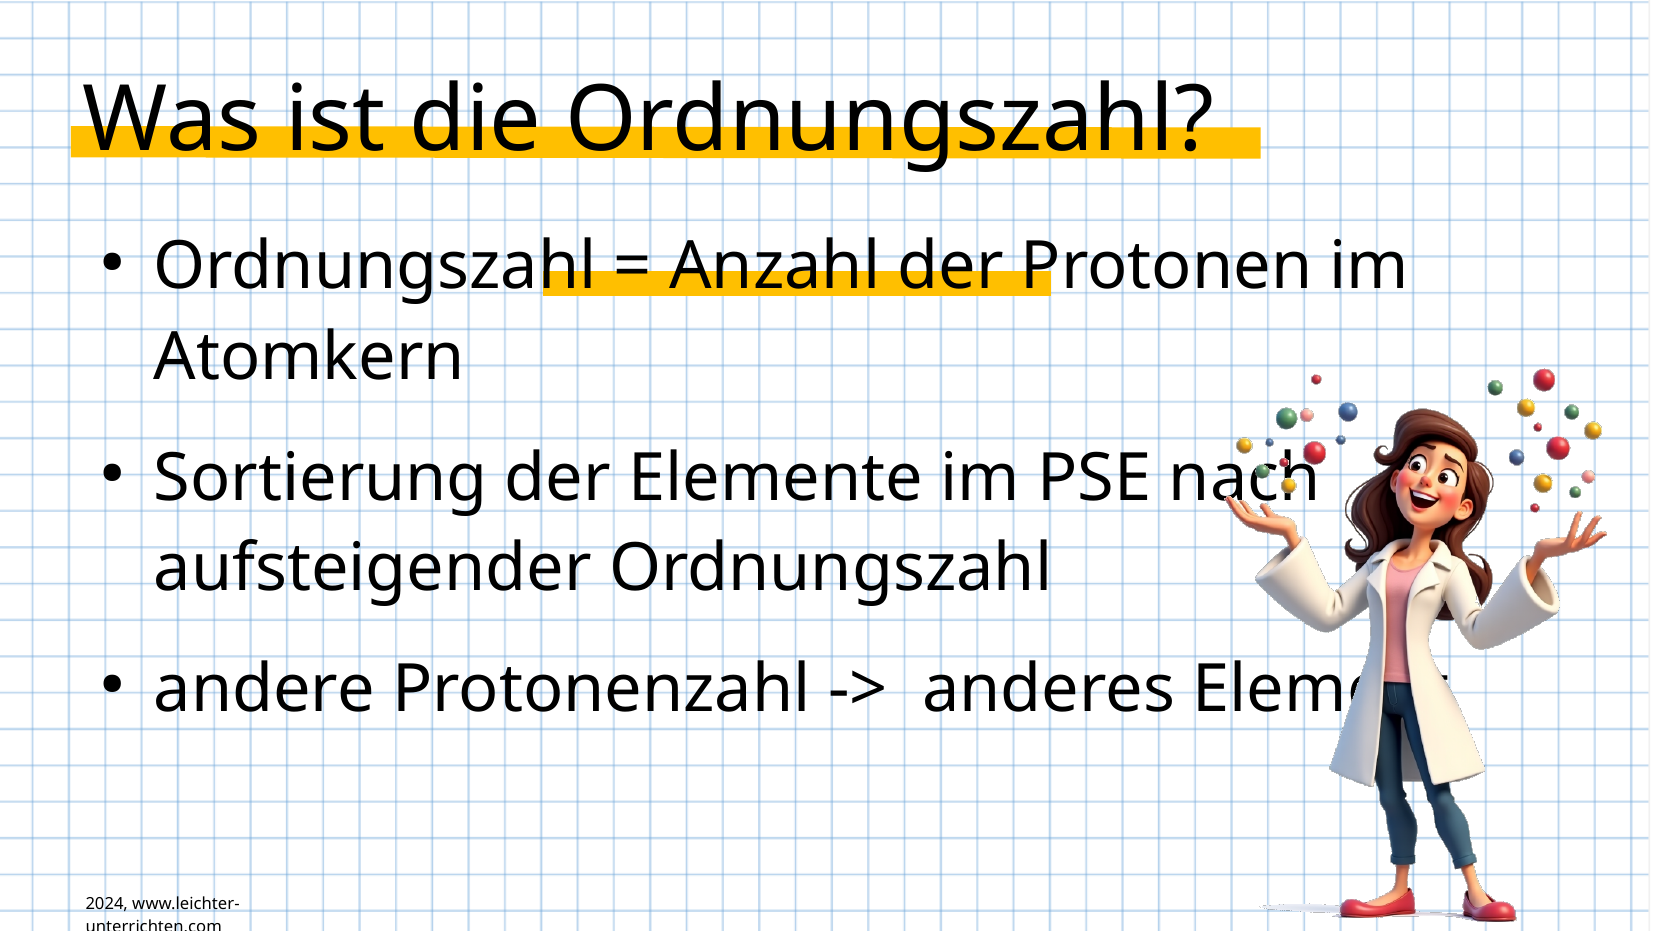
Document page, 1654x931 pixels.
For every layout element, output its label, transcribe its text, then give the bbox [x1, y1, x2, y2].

picture [198, 924, 204, 931]
title Was ist die Ordnungszahl? [82, 37, 1571, 193]
picture [0, 0, 1651, 931]
list Ordnungszahl = Anzahl der Protonen im Atomkern Sortierung der Elemente im PSE nach aufsteigender Ordnungszahl andere Protonenzahl -> anderes Element [82, 217, 1571, 758]
